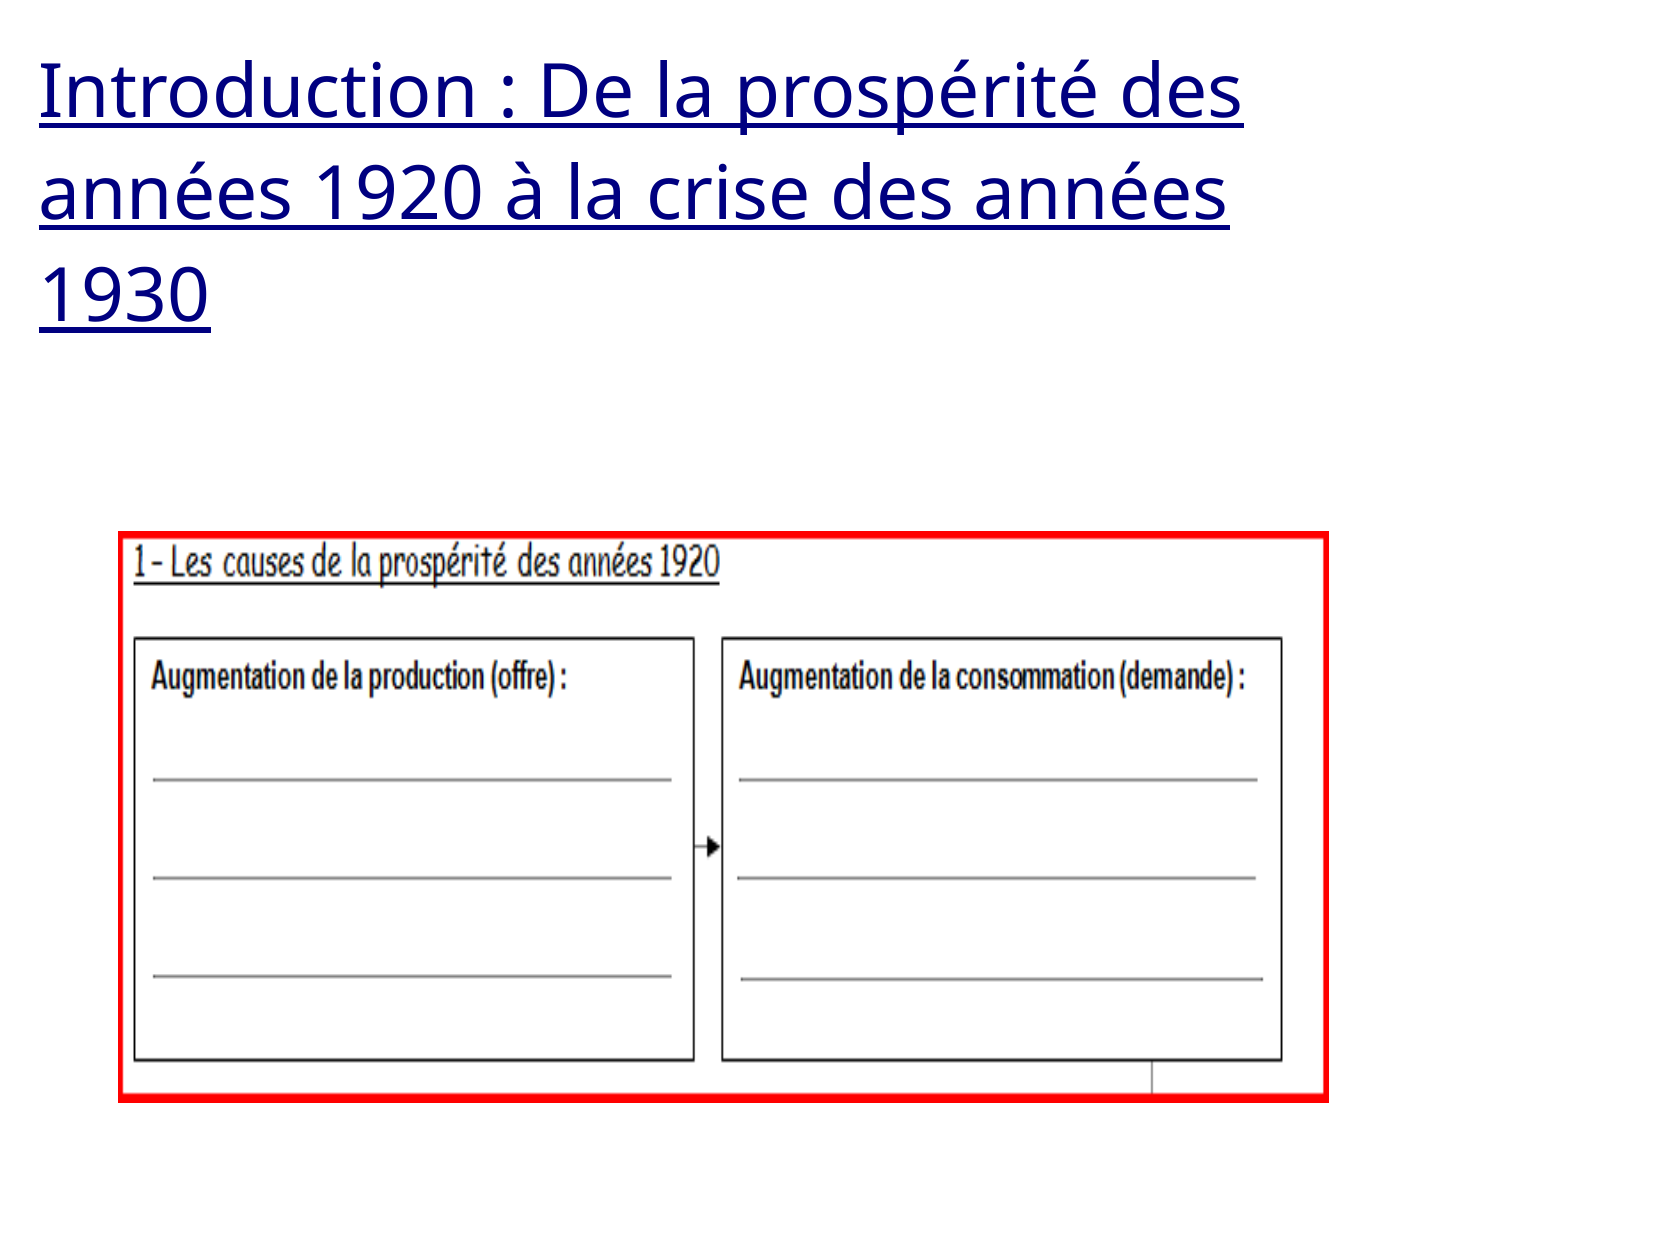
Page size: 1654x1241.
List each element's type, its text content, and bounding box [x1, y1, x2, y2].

picture [118, 531, 1329, 1104]
text_box Introduction : De la prospérité des années 1920 à la crise des années 1930 [23, 29, 1300, 232]
